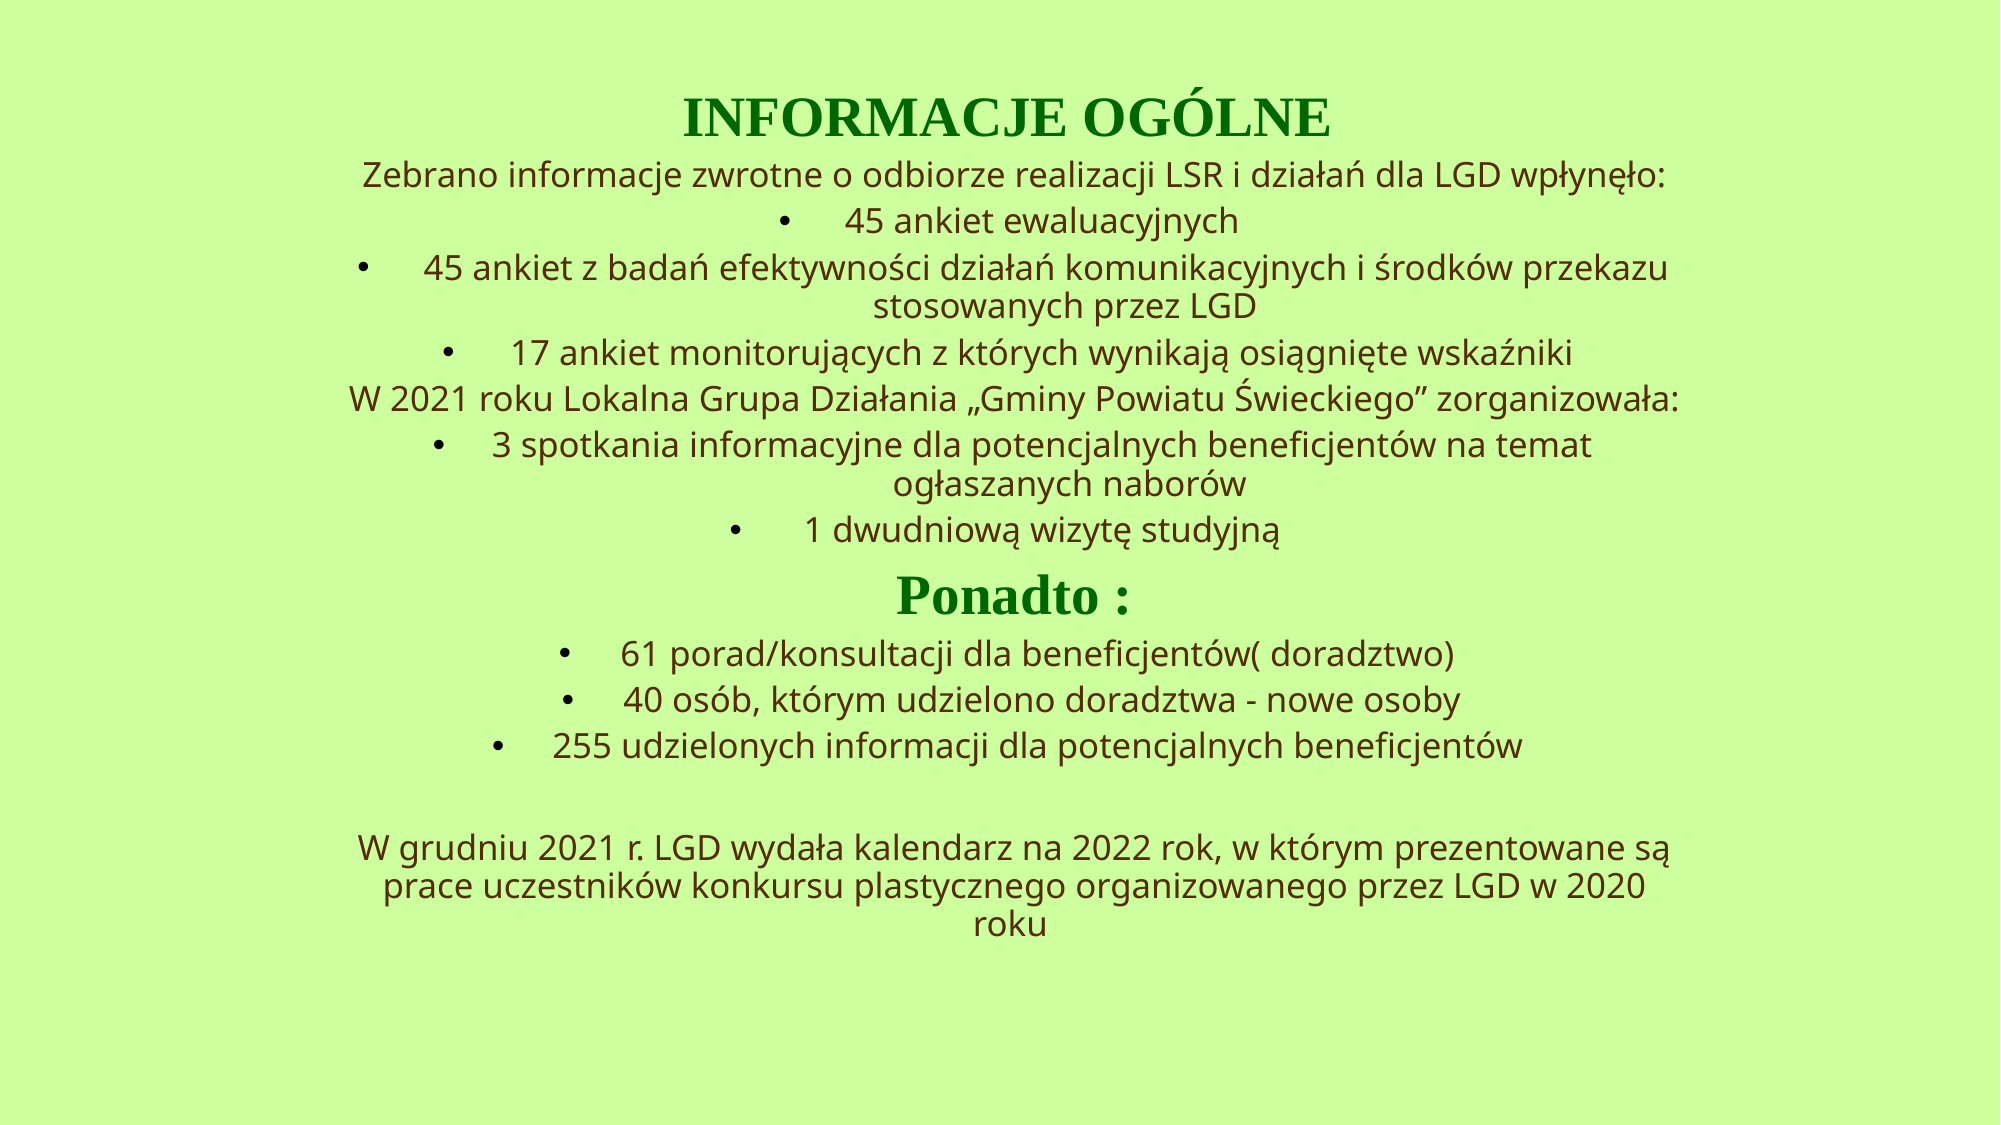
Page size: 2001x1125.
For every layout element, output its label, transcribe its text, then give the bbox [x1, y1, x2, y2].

list INFORMACJE OGÓLNE Zebrano informacje zwrotne o odbiorze realizacji LSR i działań dla LGD wpłynęło: 45 ankiet ewaluacyjnych 45 ankiet z badań efektywności działań komunikacyjnych i środków przekazu stosowanych przez LGD 17 ankiet monitorujących z których wynikają osiągnięte wskaźniki W 2021 roku Lokalna Grupa Działania „Gminy Powiatu Świeckiego” zorganizowała: 3 spotkania informacyjne dla potencjalnych beneficjentów na temat ogłaszanych naborów 1 dwudniową wizytę studyjną Ponadto : 61 porad/konsultacji dla beneficjentów( doradztwo) 40 osób, którym udzielono doradztwa - nowe osoby 255 udzielonych informacji dla potencjalnych beneficjentów W grudniu 2021 r. LGD wydała kalendarz na 2022 rok, w którym prezentowane są prace uczestników konkursu plastycznego organizowanego przez LGD w 2020 roku [291, 78, 1702, 988]
